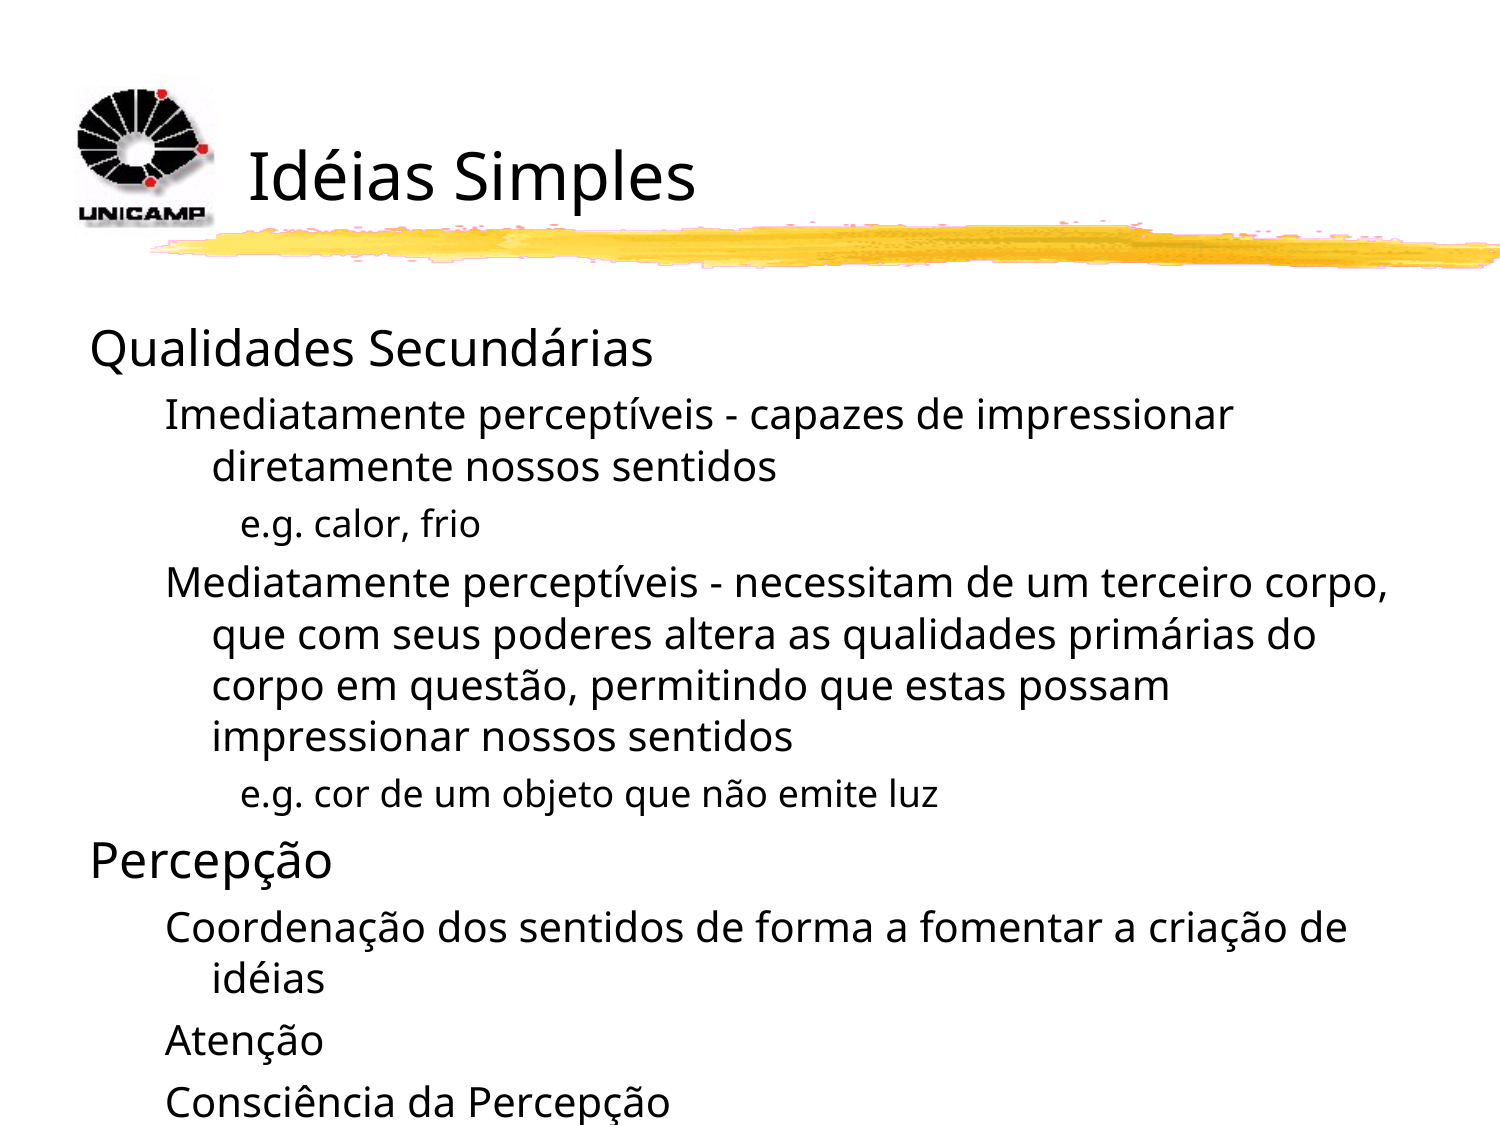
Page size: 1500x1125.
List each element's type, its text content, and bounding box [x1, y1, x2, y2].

picture [75, 74, 1500, 279]
title Idéias Simples [233, 37, 1434, 225]
list Qualidades Secundárias Imediatamente perceptíveis - capazes de impressionar diretamente nossos sentidos e.g. calor, frio Mediatamente perceptíveis - necessitam de um terceiro corpo, que com seus poderes altera as qualidades primárias do corpo em questão, permitindo que estas possam impressionar nossos sentidos e.g. cor de um objeto que não emite luz Percepção Coordenação dos sentidos de forma a fomentar a criação de idéias Atenção Consciência da Percepção [74, 309, 1417, 1008]
